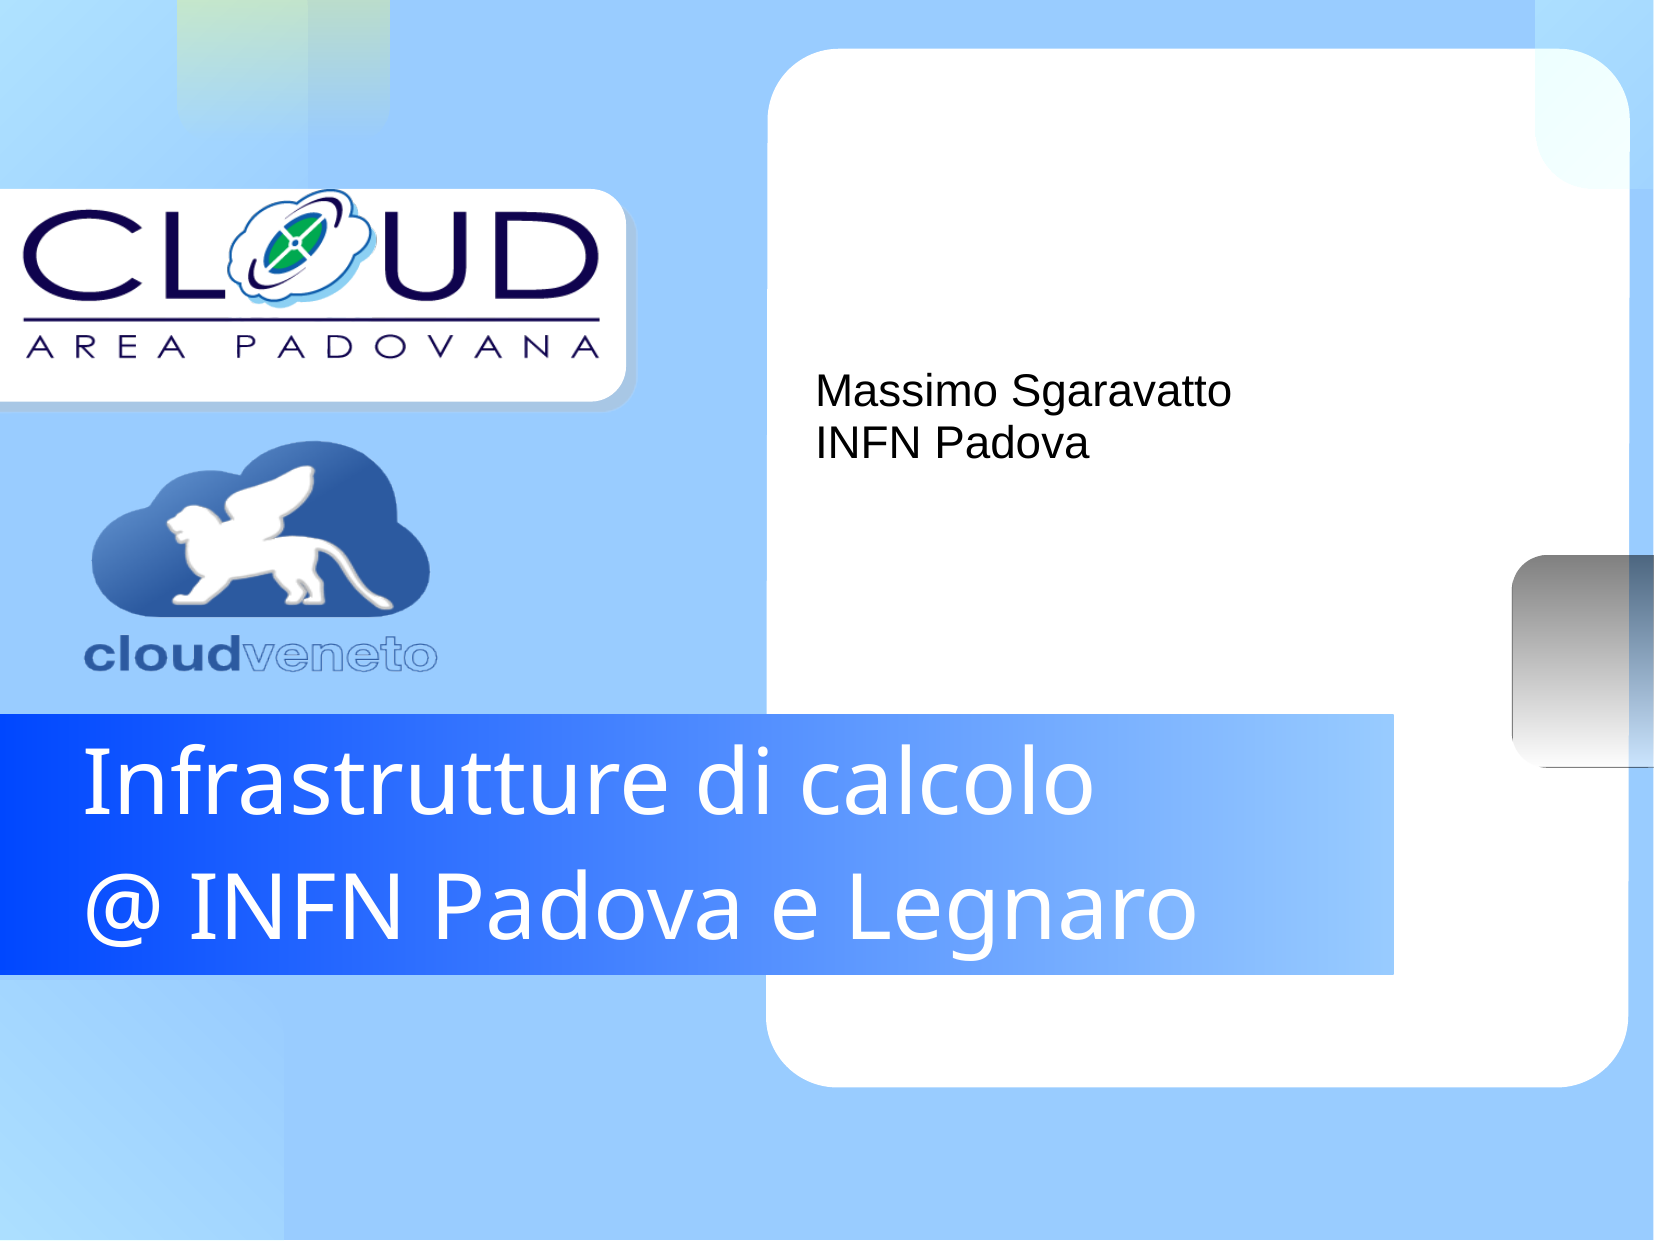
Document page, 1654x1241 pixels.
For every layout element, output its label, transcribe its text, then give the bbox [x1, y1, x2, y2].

subtitle Massimo Sgaravatto INFN Padova [814, 313, 1571, 571]
picture [82, 439, 440, 674]
picture [13, 188, 617, 367]
title Infrastrutture di calcolo @ INFN Padova e Legnaro [82, 682, 1486, 1002]
